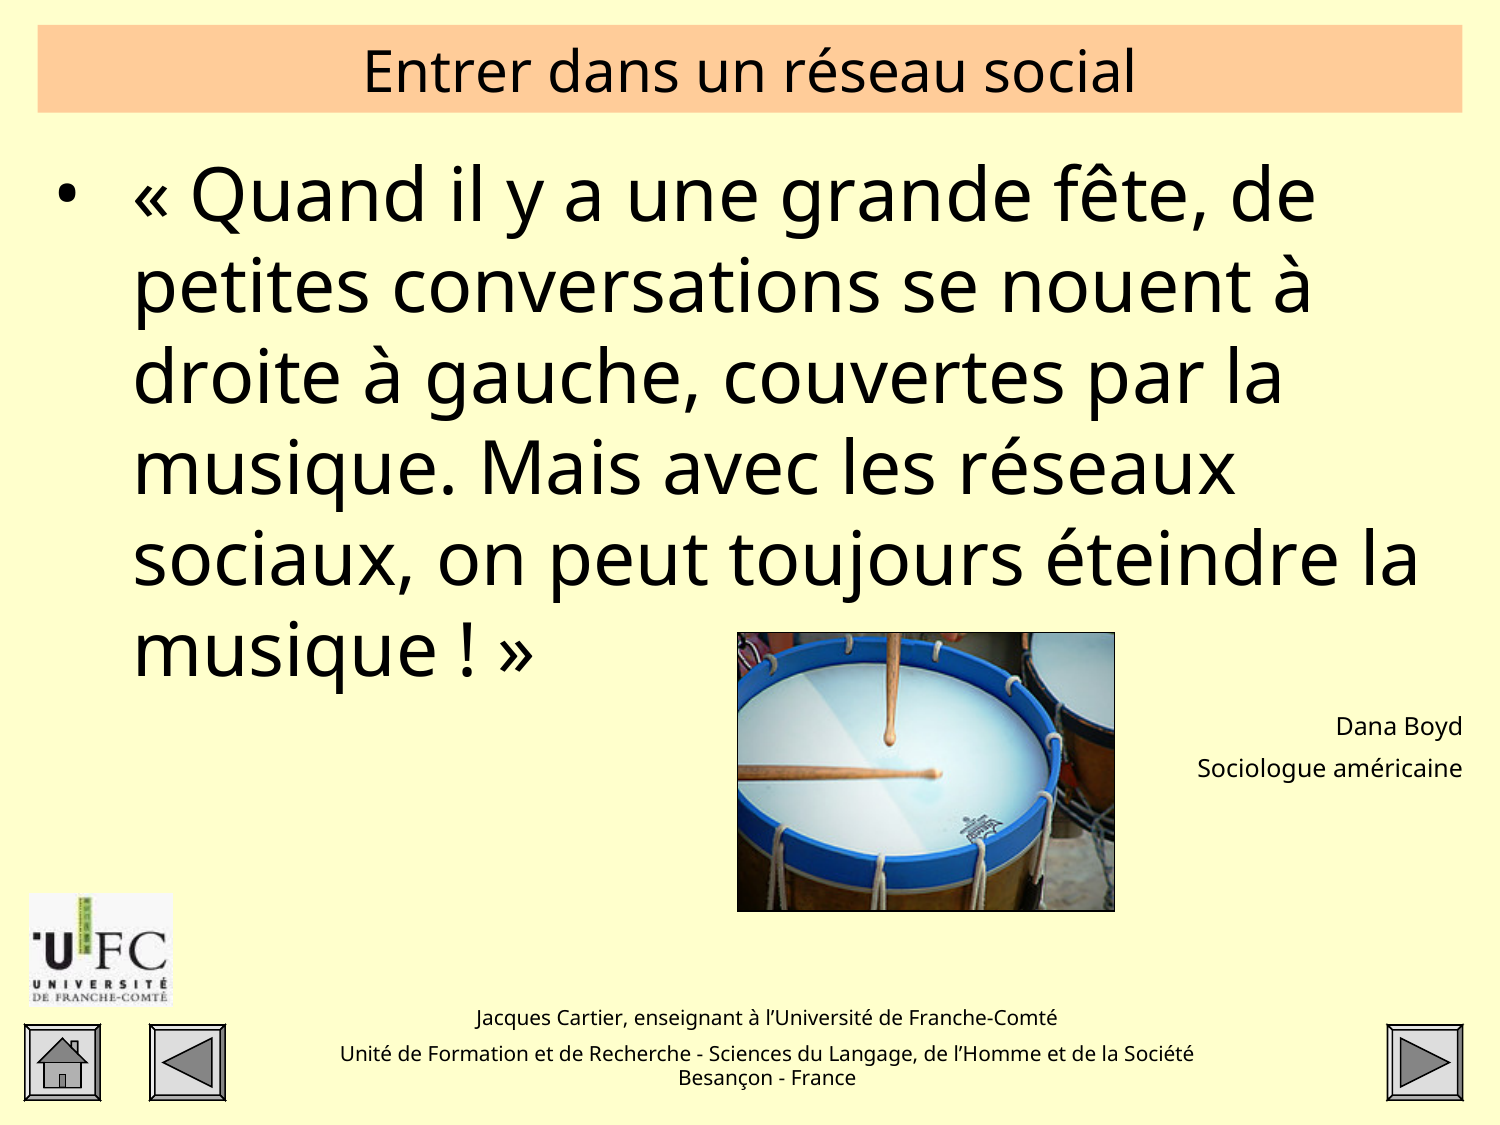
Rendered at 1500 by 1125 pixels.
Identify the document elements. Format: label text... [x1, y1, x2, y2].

title Entrer dans un réseau social [37, 24, 1463, 113]
list « Quand il y a une grande fête, de petites conversations se nouent à droite à gauche, couvertes par la musique. Mais avec les réseaux sociaux, on peut toujours éteindre la musique ! » Dana Boyd Sociologue américaine [53, 148, 1464, 850]
picture [738, 633, 1114, 911]
picture [29, 893, 173, 1007]
